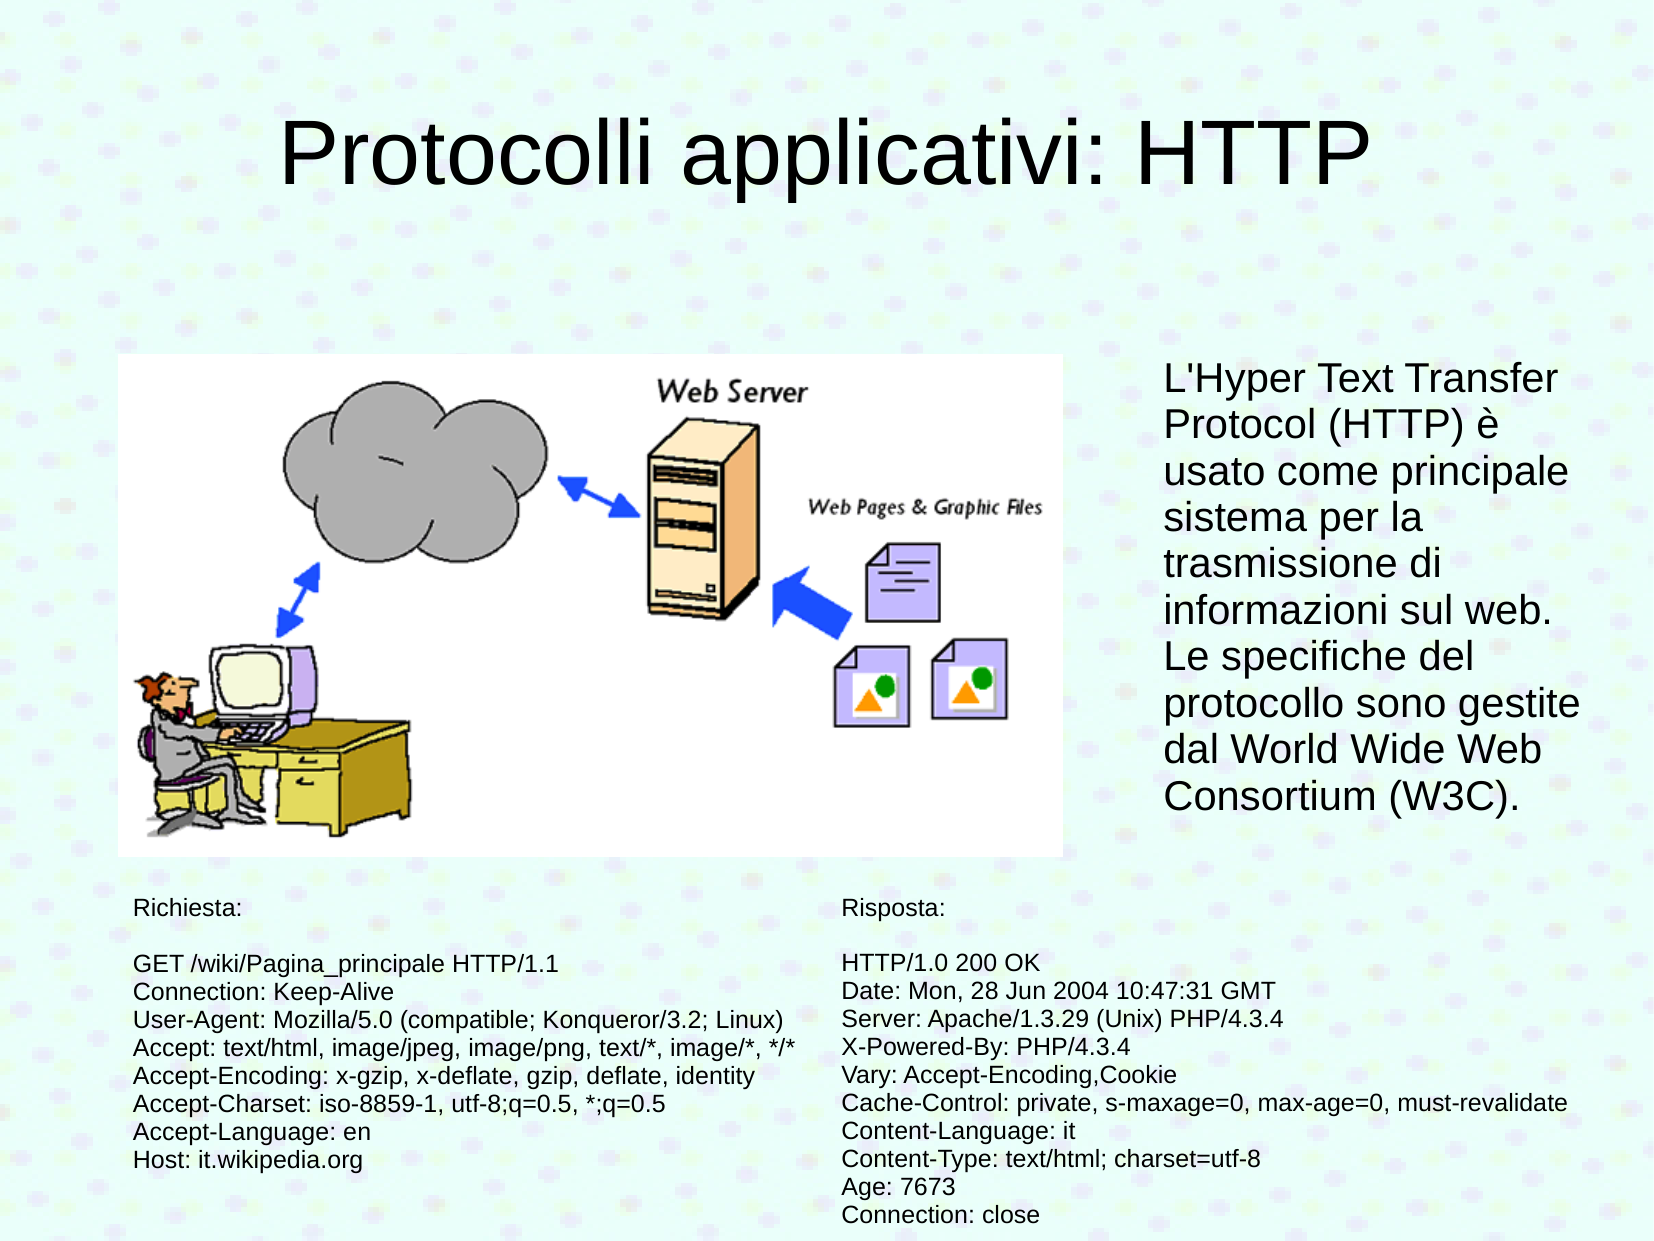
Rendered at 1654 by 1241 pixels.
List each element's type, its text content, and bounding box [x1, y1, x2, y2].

text_box Risposta: HTTP/1.0 200 OK Date: Mon, 28 Jun 2004 10:47:31 GMT Server: Apache/1.3.29 (Unix) PHP/4.3.4 X-Powered-By: PHP/4.3.4 Vary: Accept-Encoding,Cookie Cache-Control: private, s-maxage=0, max-age=0, must-revalidate Content-Language: it Content-Type: text/html; charset=utf-8 Age: 7673 Connection: close [826, 885, 1625, 1241]
picture [0, 0, 1654, 1241]
text_box Richiesta: GET /wiki/Pagina_principale HTTP/1.1 Connection: Keep-Alive User-Agent: Mozilla/5.0 (compatible; Konqueror/3.2; Linux) Accept: text/html, image/jpeg, image/png, text/*, image/*, */* Accept-Encoding: x-gzip, x-deflate, gzip, deflate, identity Accept-Charset: iso-8859-1, utf-8;q=0.5, *;q=0.5 Accept-Language: en Host: it.wikipedia.org [118, 886, 857, 1241]
list L'Hyper Text Transfer Protocol (HTTP) è usato come principale sistema per la trasmissione di informazioni sul web. Le specifiche del protocollo sono gestite dal World Wide Web Consortium (W3C). [1092, 354, 1595, 1221]
title Protocolli applicativi: HTTP [82, 56, 1571, 250]
